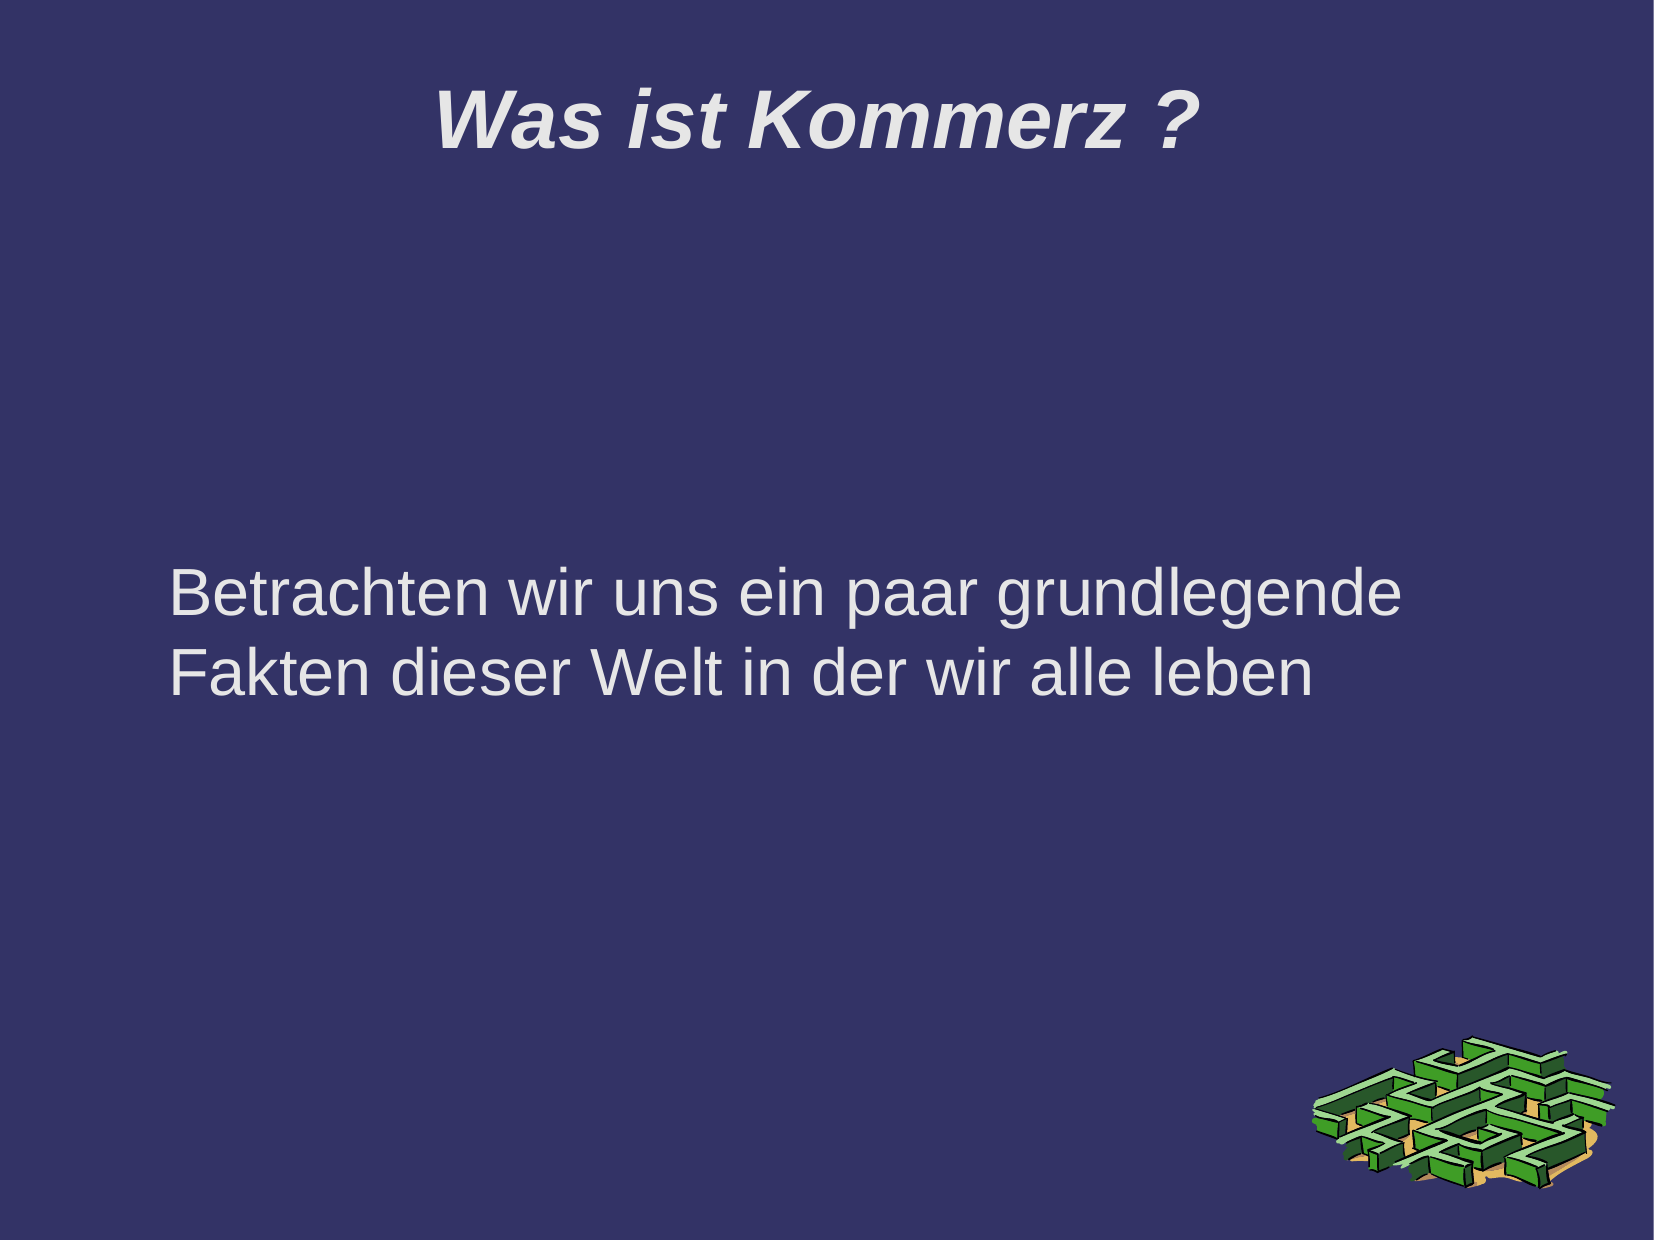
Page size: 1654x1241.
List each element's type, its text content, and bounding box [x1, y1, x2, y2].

title Was ist Kommerz ? [111, 11, 1524, 219]
list Betrachten wir uns ein paar grundlegende Fakten dieser Welt in der wir alle leben [168, 191, 1560, 1146]
